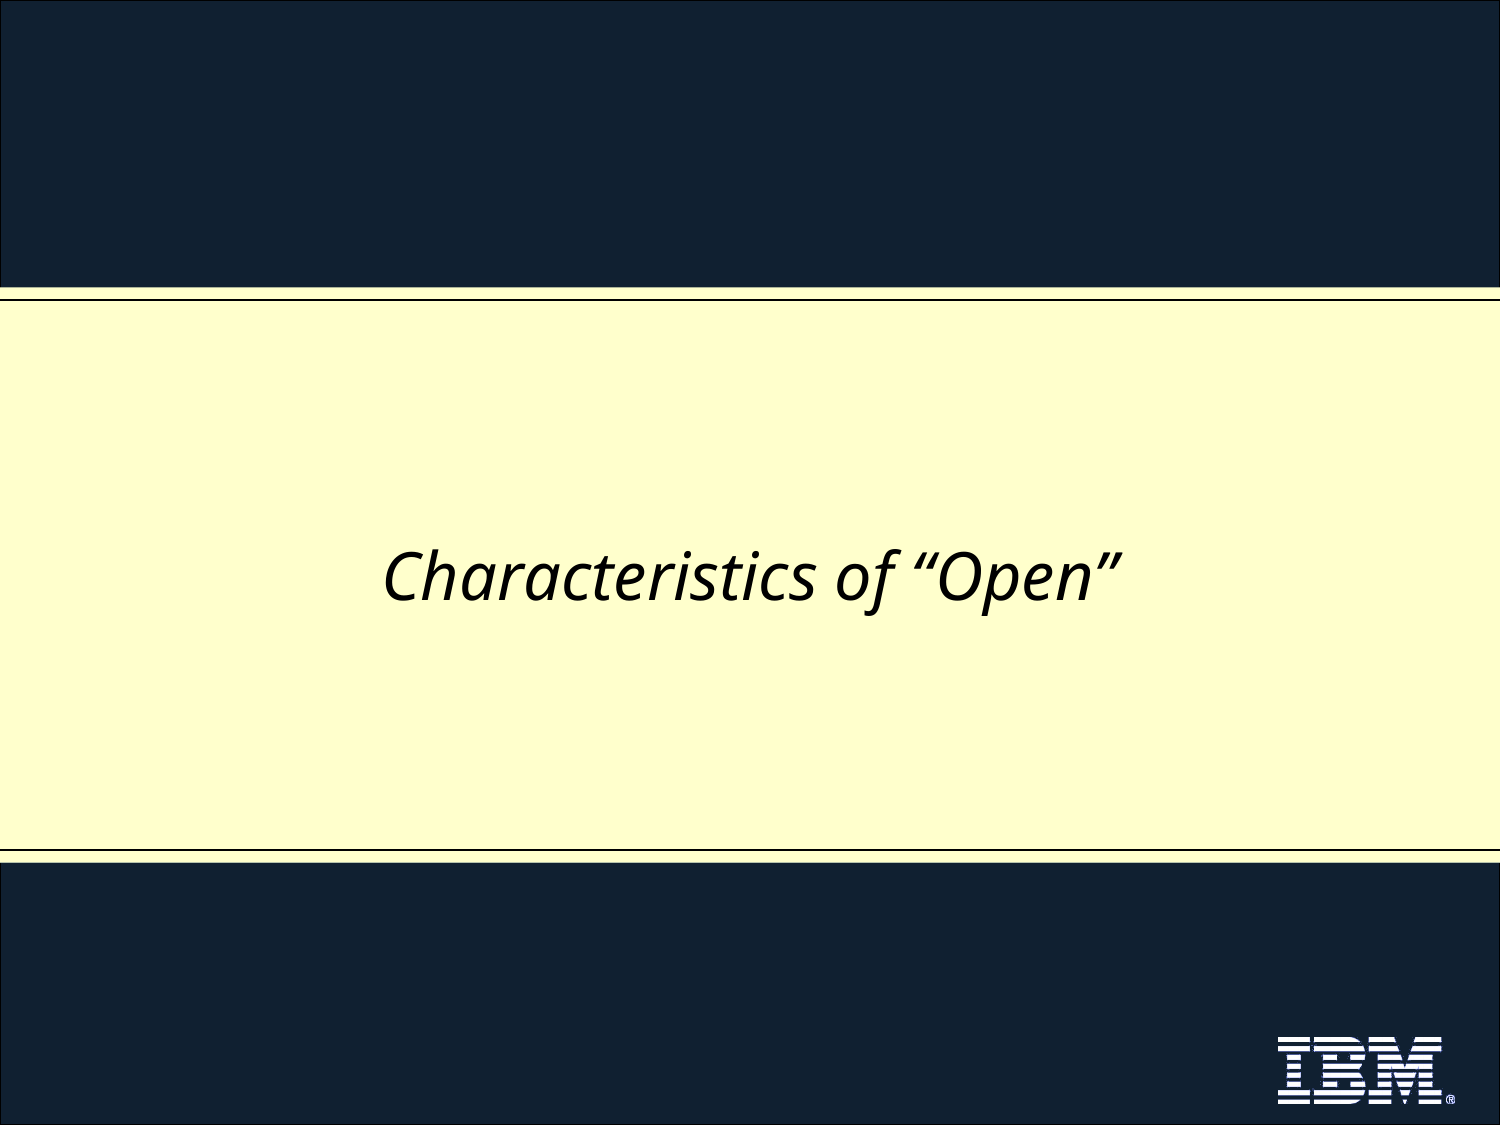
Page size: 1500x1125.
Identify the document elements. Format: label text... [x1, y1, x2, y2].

text_box Characteristics of “Open” [0, 301, 1500, 849]
picture [1278, 1037, 1484, 1104]
text_box Characteristics of “Open” [0, 851, 1500, 863]
text_box Characteristics of “Open” [0, 287, 1500, 299]
